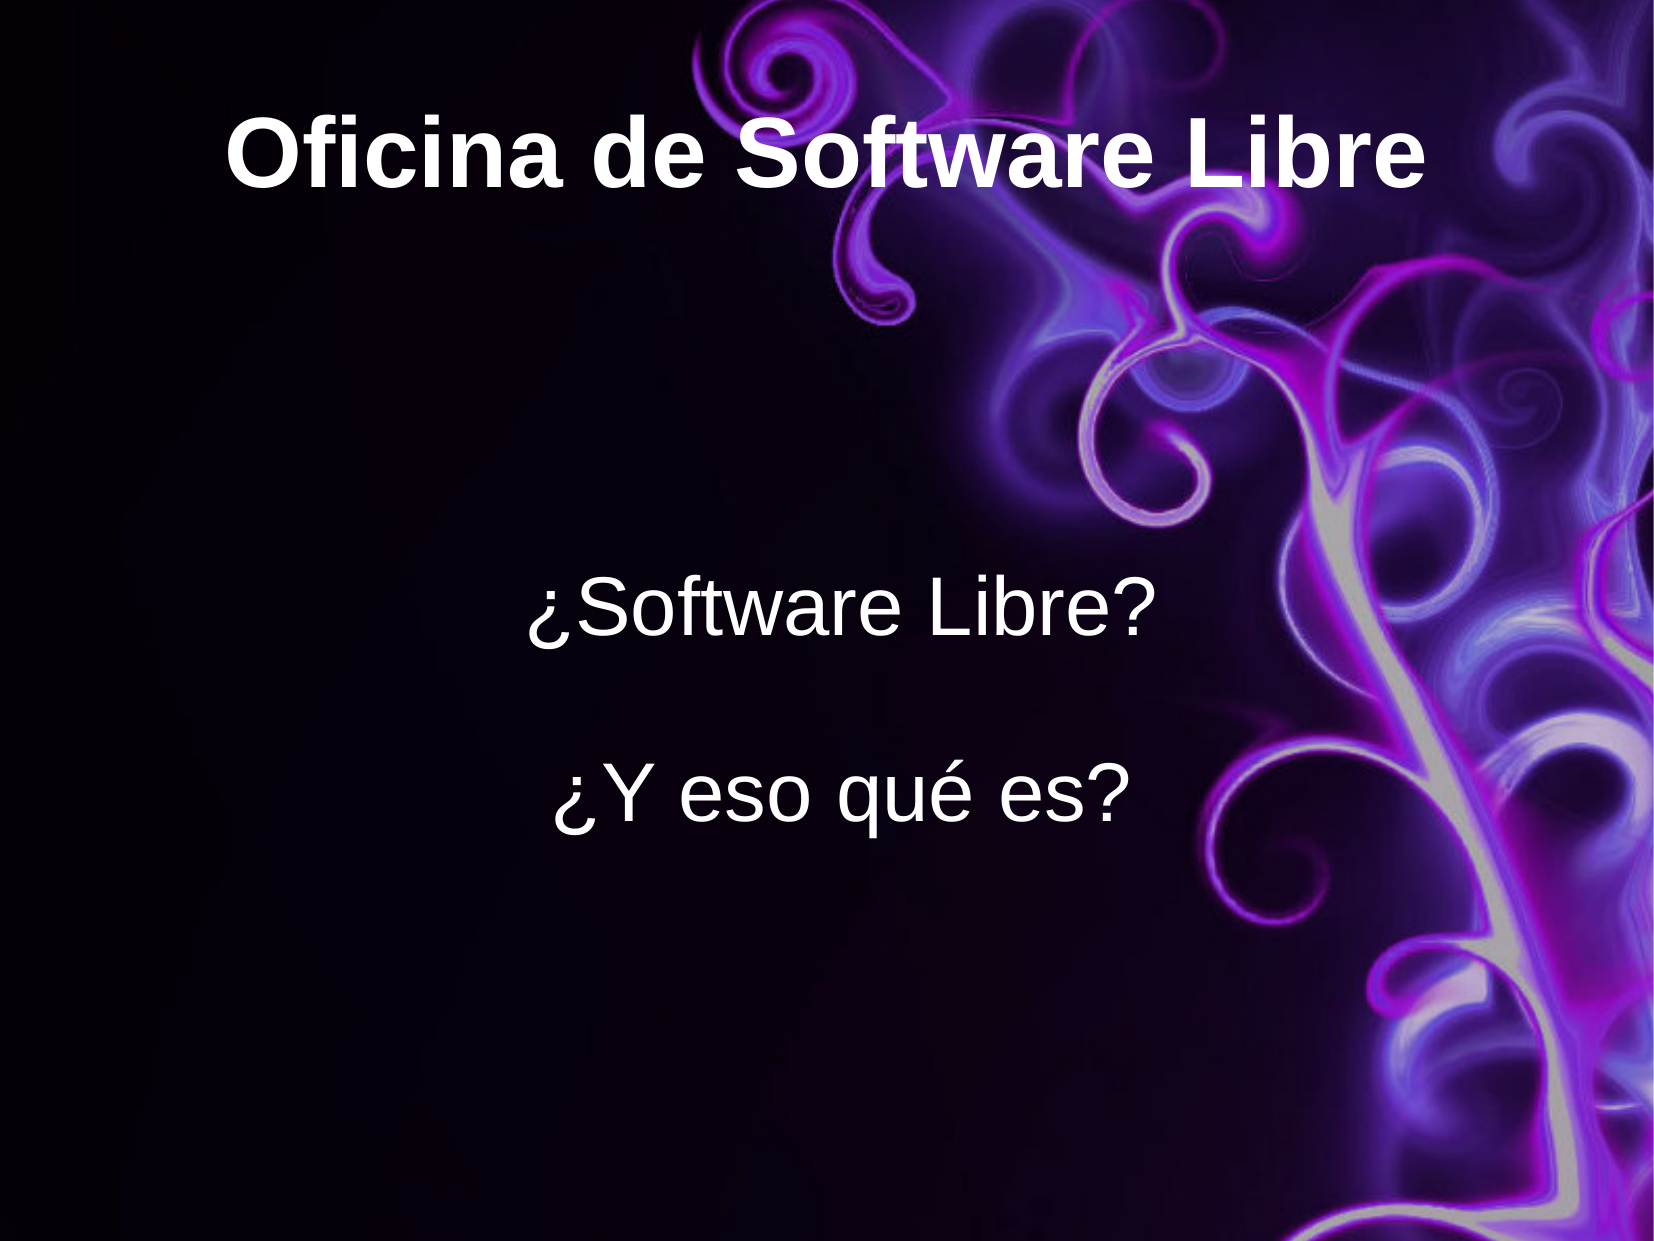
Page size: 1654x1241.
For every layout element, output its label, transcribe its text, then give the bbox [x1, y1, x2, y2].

title Oficina de Software Libre [82, 56, 1571, 250]
picture [426, 250, 1227, 290]
subtitle ¿Software Libre? ¿Y eso qué es? [82, 290, 1571, 1109]
